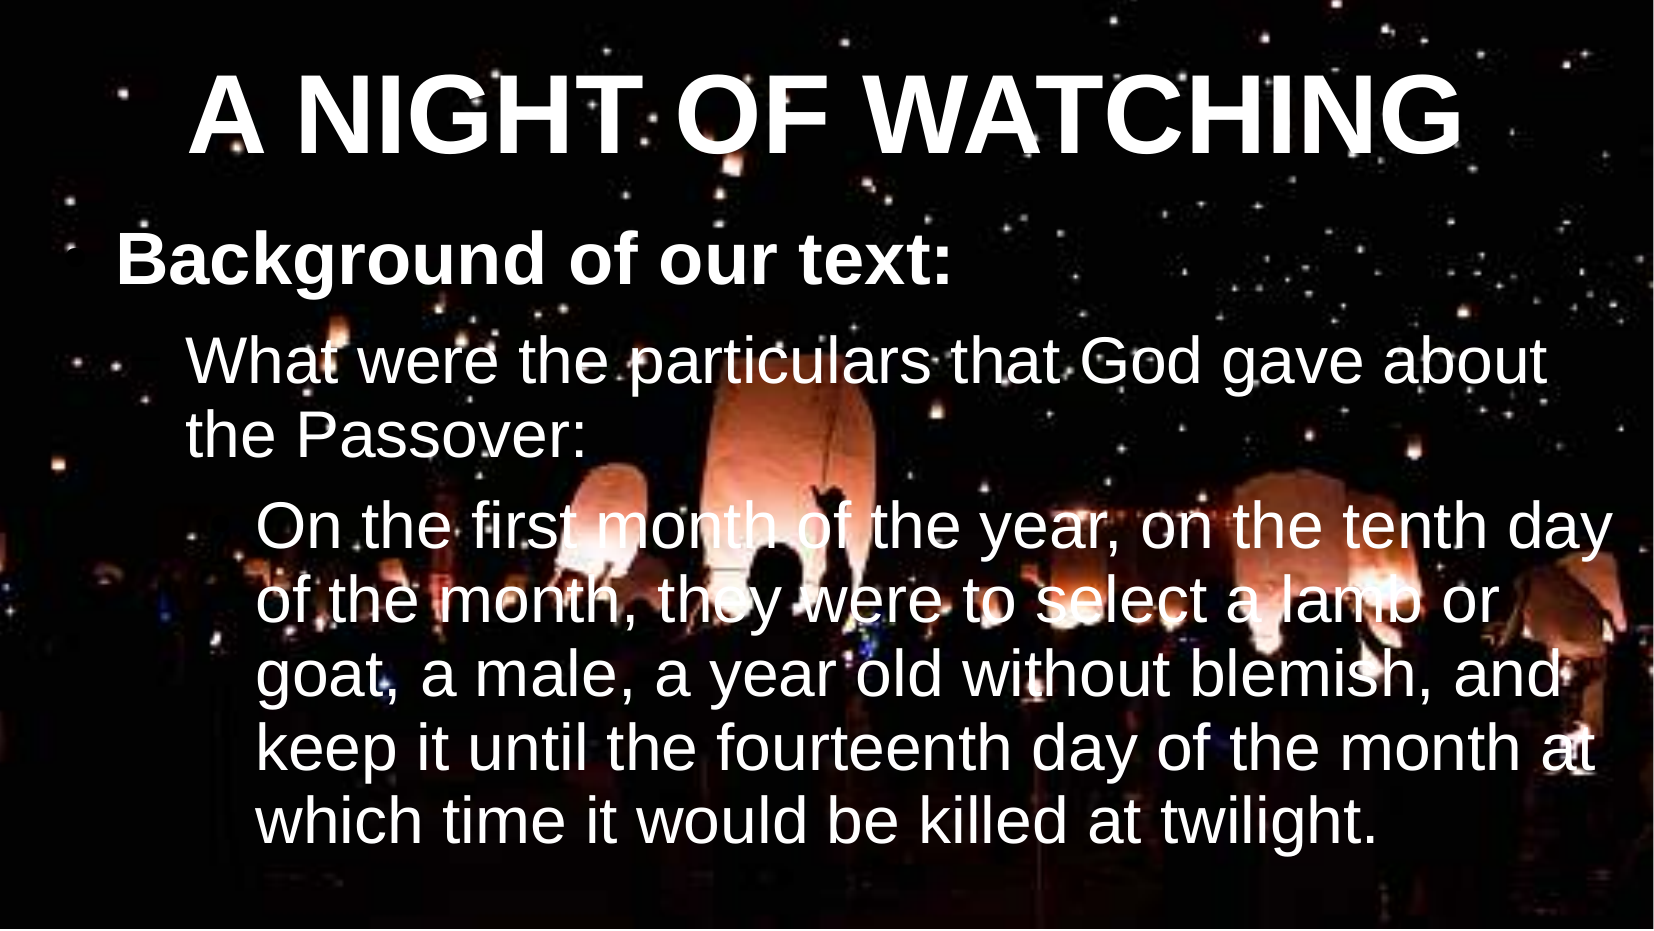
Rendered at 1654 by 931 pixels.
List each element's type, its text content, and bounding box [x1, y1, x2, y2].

picture [0, 0, 1654, 929]
title A NIGHT OF WATCHING [82, 37, 1571, 193]
list Background of our text: What were the particulars that God gave about the Passover: On the first month of the year, on the tenth day of the month, they were to select a lamb or goat, a male, a year old without blemish, and keep it until the fourteenth day of the month at which time it would be killed at twilight. [45, 217, 1621, 886]
